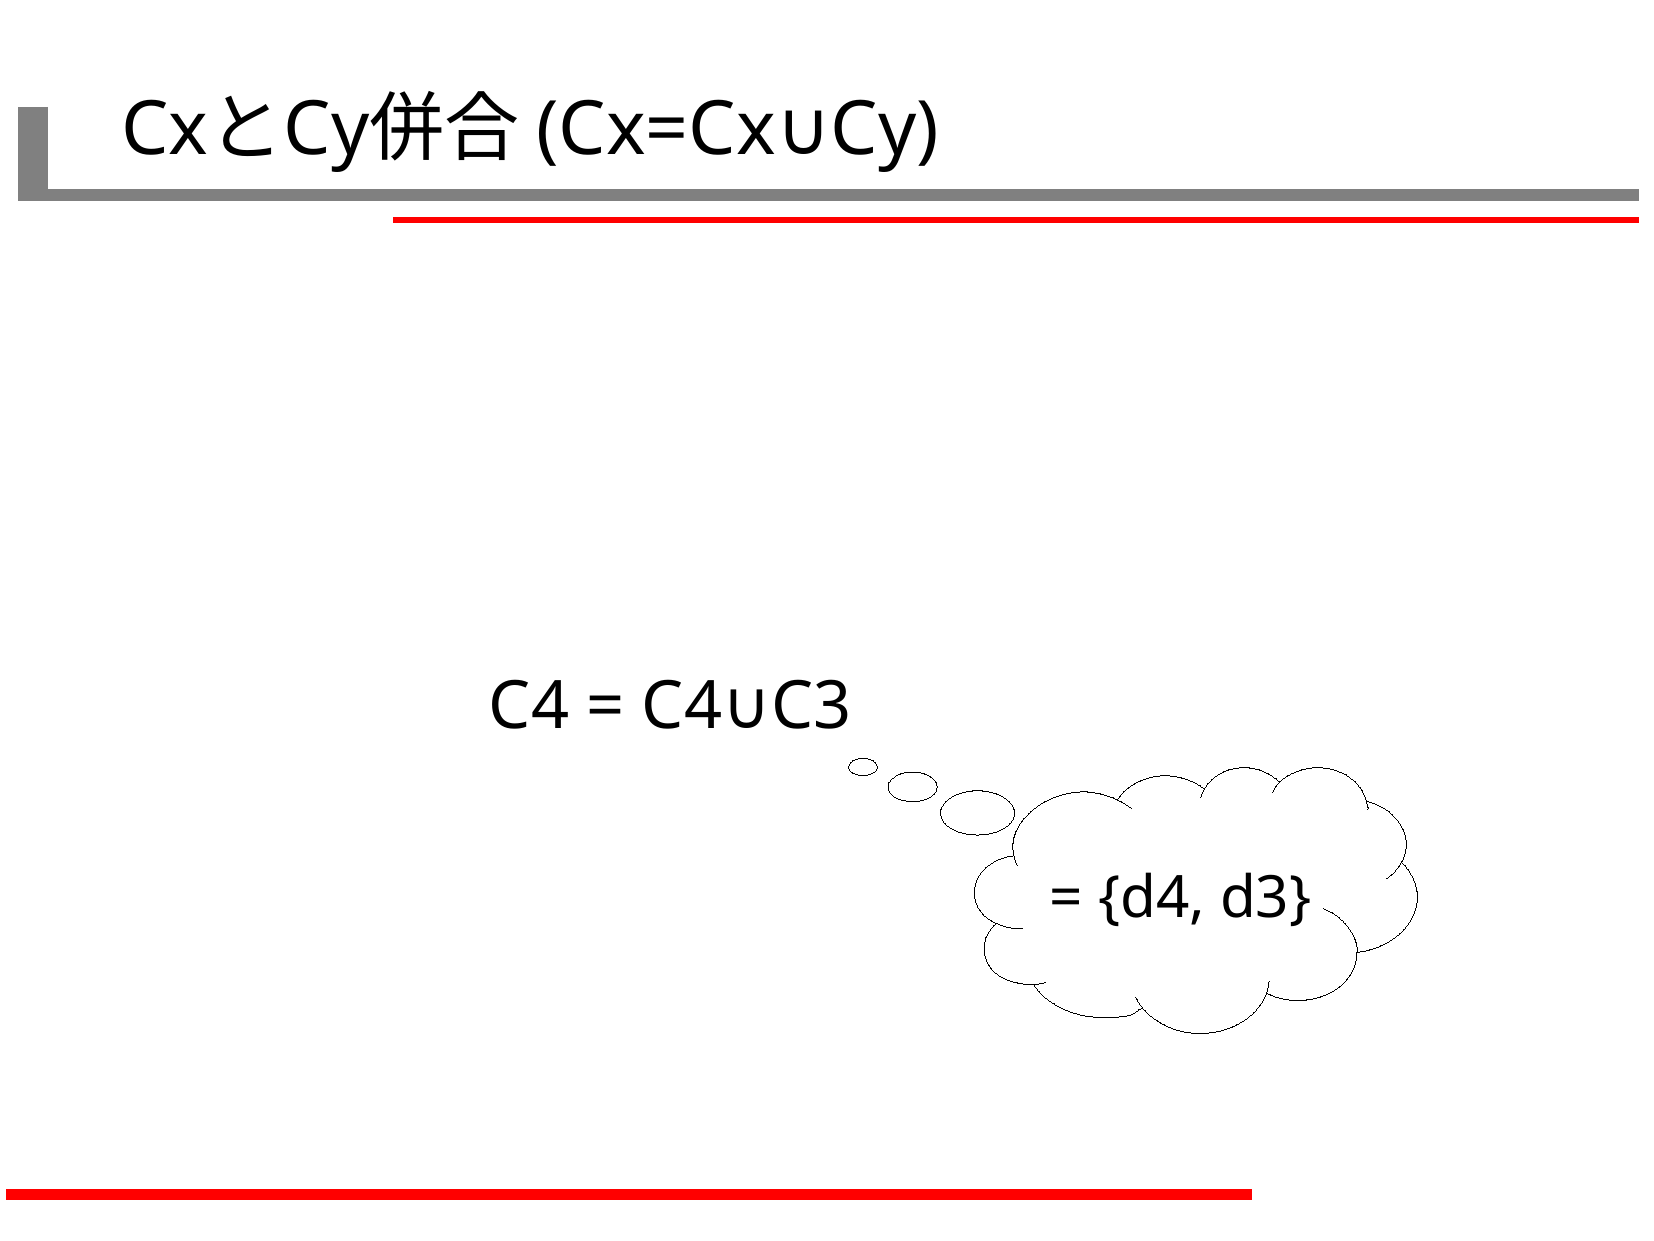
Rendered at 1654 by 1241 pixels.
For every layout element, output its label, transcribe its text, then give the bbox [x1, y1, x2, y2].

text_box = {d4, d3} [848, 758, 878, 776]
title CxとCy併合 (Cx=Cx∪Cy) [121, 18, 1534, 226]
text_box = {d4, d3} [974, 767, 1418, 1034]
text_box = {d4, d3} [940, 790, 1015, 836]
text_box = {d4, d3} [888, 772, 938, 802]
text_box C4 = C4∪C3 [474, 649, 945, 739]
